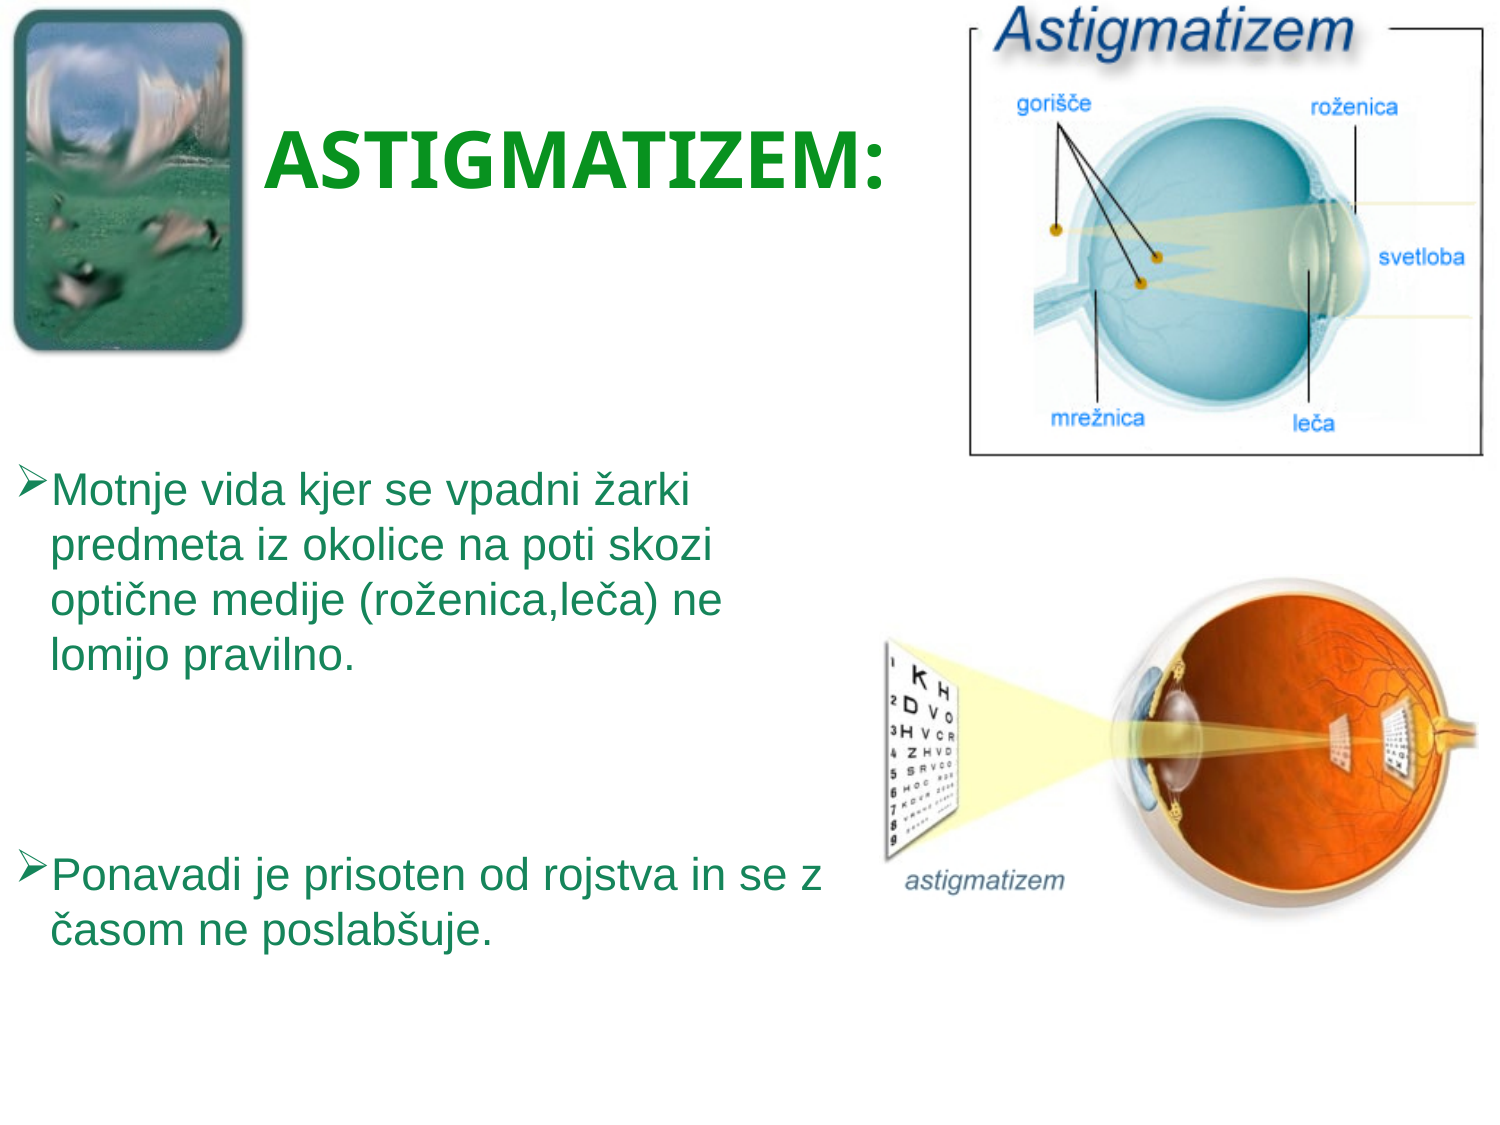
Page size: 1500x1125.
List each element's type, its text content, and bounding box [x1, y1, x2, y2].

text_box Motnje vida kjer se vpadni žarki predmeta iz okolice na poti skozi optične medije (roženica,leča) ne lomijo pravilno. Ponavadi je prisoten od rojstva in se z časom ne poslabšuje. [0, 452, 869, 962]
picture [950, 0, 1500, 472]
picture [0, 0, 258, 363]
picture [879, 574, 1479, 934]
title ASTIGMATIZEM: [258, 31, 950, 282]
